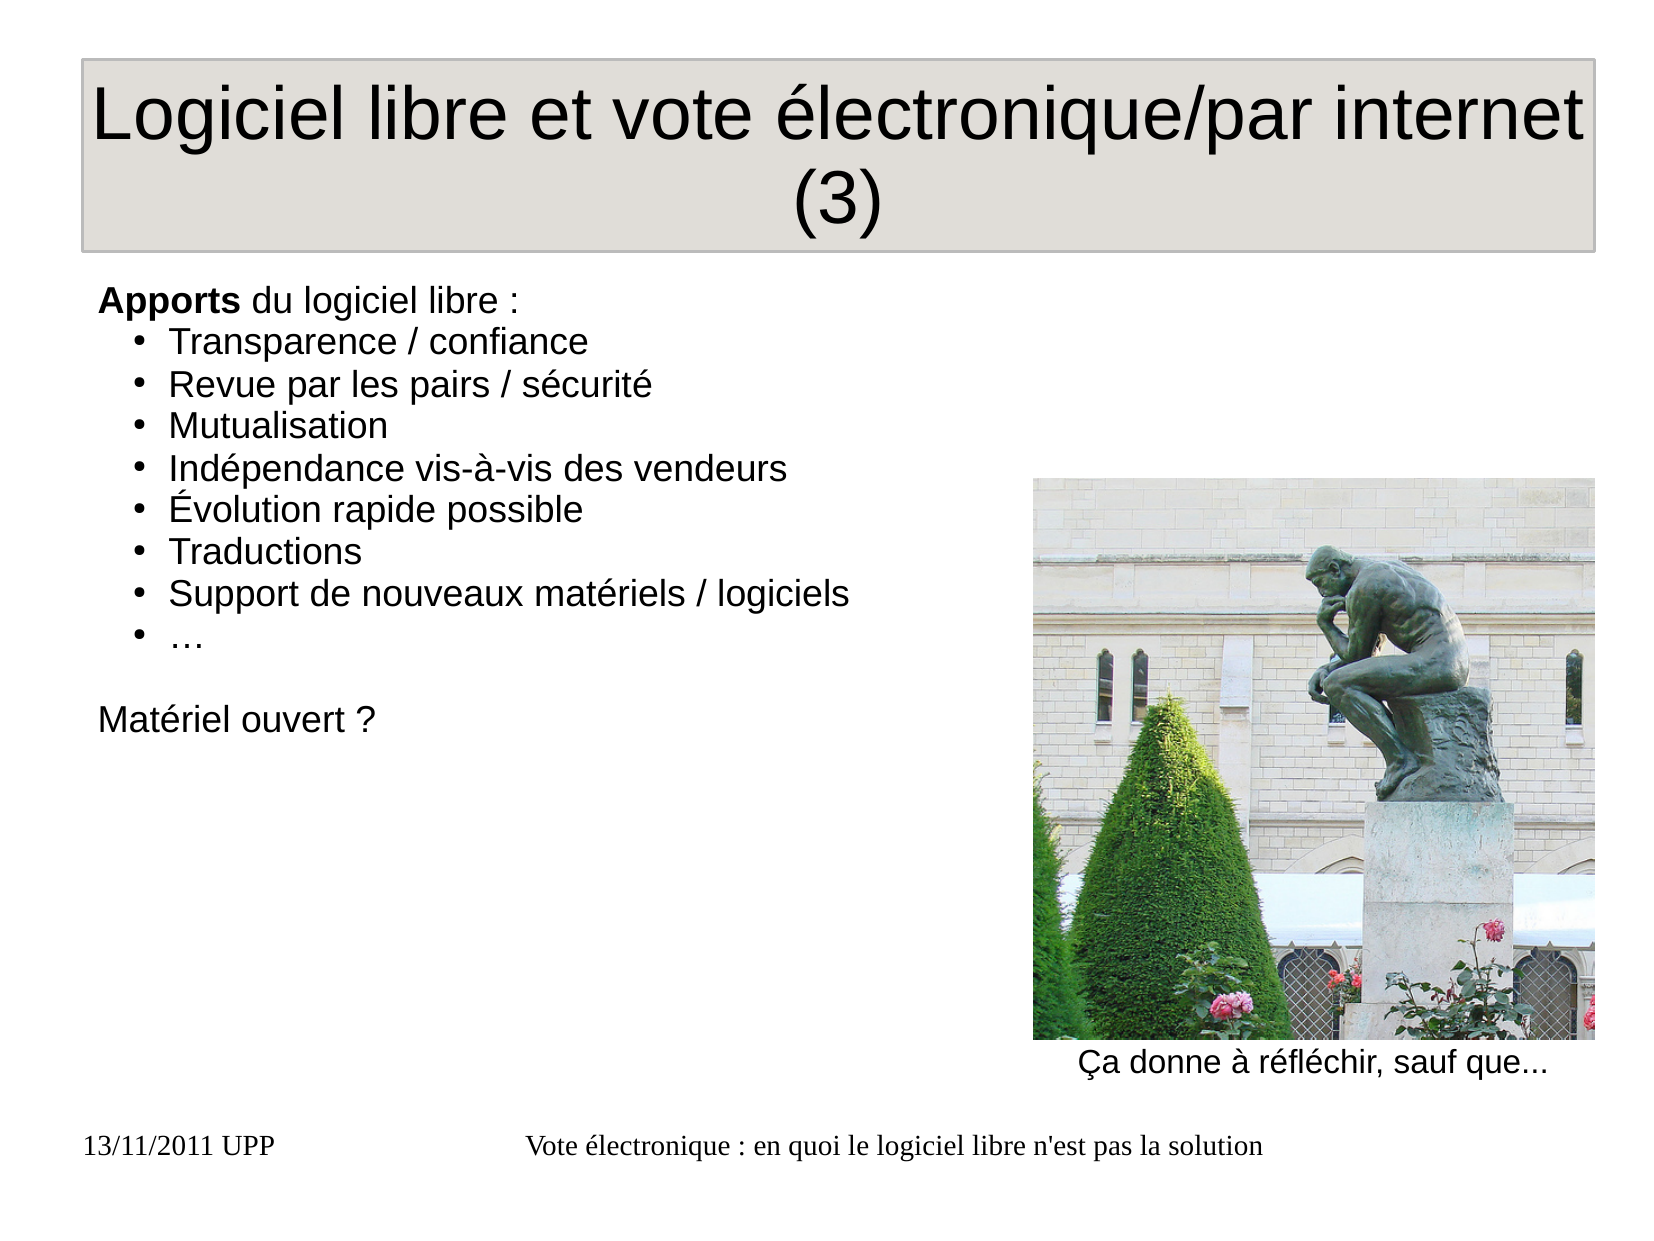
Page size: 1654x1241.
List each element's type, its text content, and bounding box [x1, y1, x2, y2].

text_box Ça donne à réfléchir, sauf que... [1062, 1036, 1595, 1093]
picture [1033, 478, 1595, 1040]
text_box Apports du logiciel libre : Transparence / confiance Revue par les pairs / sécurité Mutualisation Indépendance vis-à-vis des vendeurs Évolution rapide possible Traductions Support de nouveaux matériels / logiciels … Matériel ouvert ? [82, 271, 1577, 951]
title Logiciel libre et vote électronique/par internet (3) [82, 59, 1595, 252]
